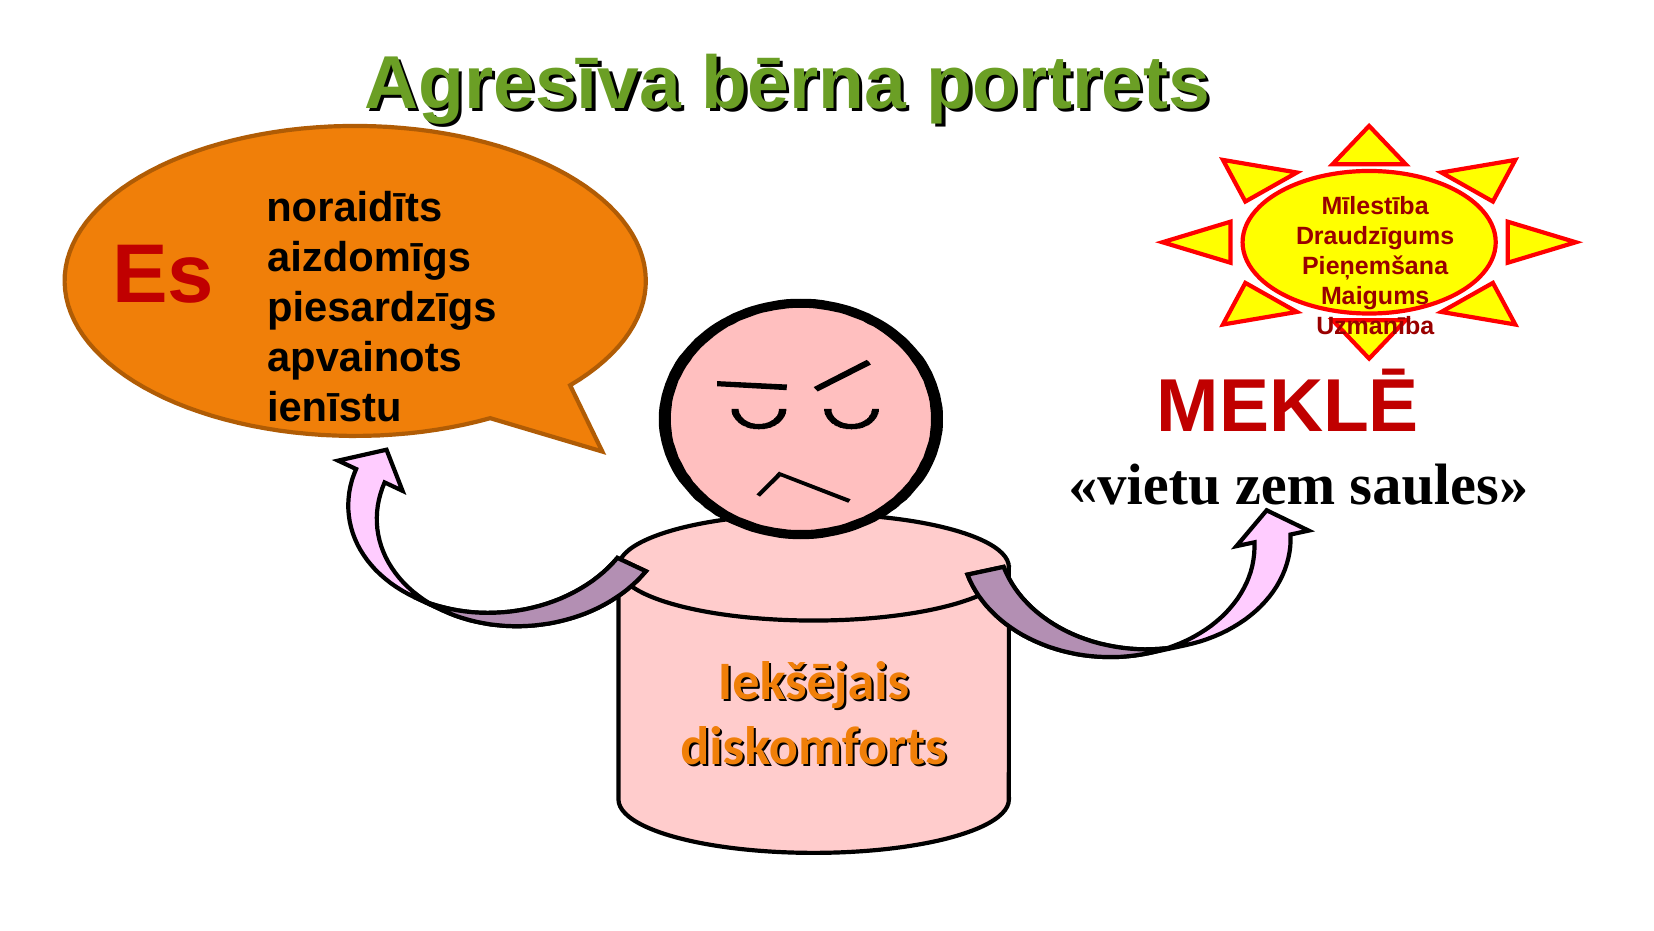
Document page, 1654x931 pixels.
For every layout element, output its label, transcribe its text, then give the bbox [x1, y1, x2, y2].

text_box [1222, 159, 1297, 198]
text_box [1508, 221, 1576, 263]
text_box [1162, 221, 1231, 263]
text_box [338, 449, 646, 627]
text_box [1508, 310, 1516, 325]
text_box noraidīts aizdomīgs piesardzīgs apvainots ienīstu [240, 172, 655, 438]
text_box [1304, 170, 1434, 181]
text_box [1441, 159, 1516, 181]
picture [658, 298, 943, 540]
text_box Agresīva bērna portrets [149, 25, 1426, 131]
text_box MEKLĒ «vietu zem saules» [1020, 348, 1577, 595]
text_box Iekšējais diskomforts [618, 527, 1009, 853]
text_box [1332, 125, 1406, 165]
text_box Es [97, 211, 259, 327]
text_box Mīlestība Draudzīgums Pieņemšana Maigums Uzmanība [1243, 181, 1508, 348]
text_box [1222, 287, 1243, 325]
text_box [64, 125, 562, 424]
text_box [556, 438, 603, 452]
text_box [967, 566, 1271, 658]
